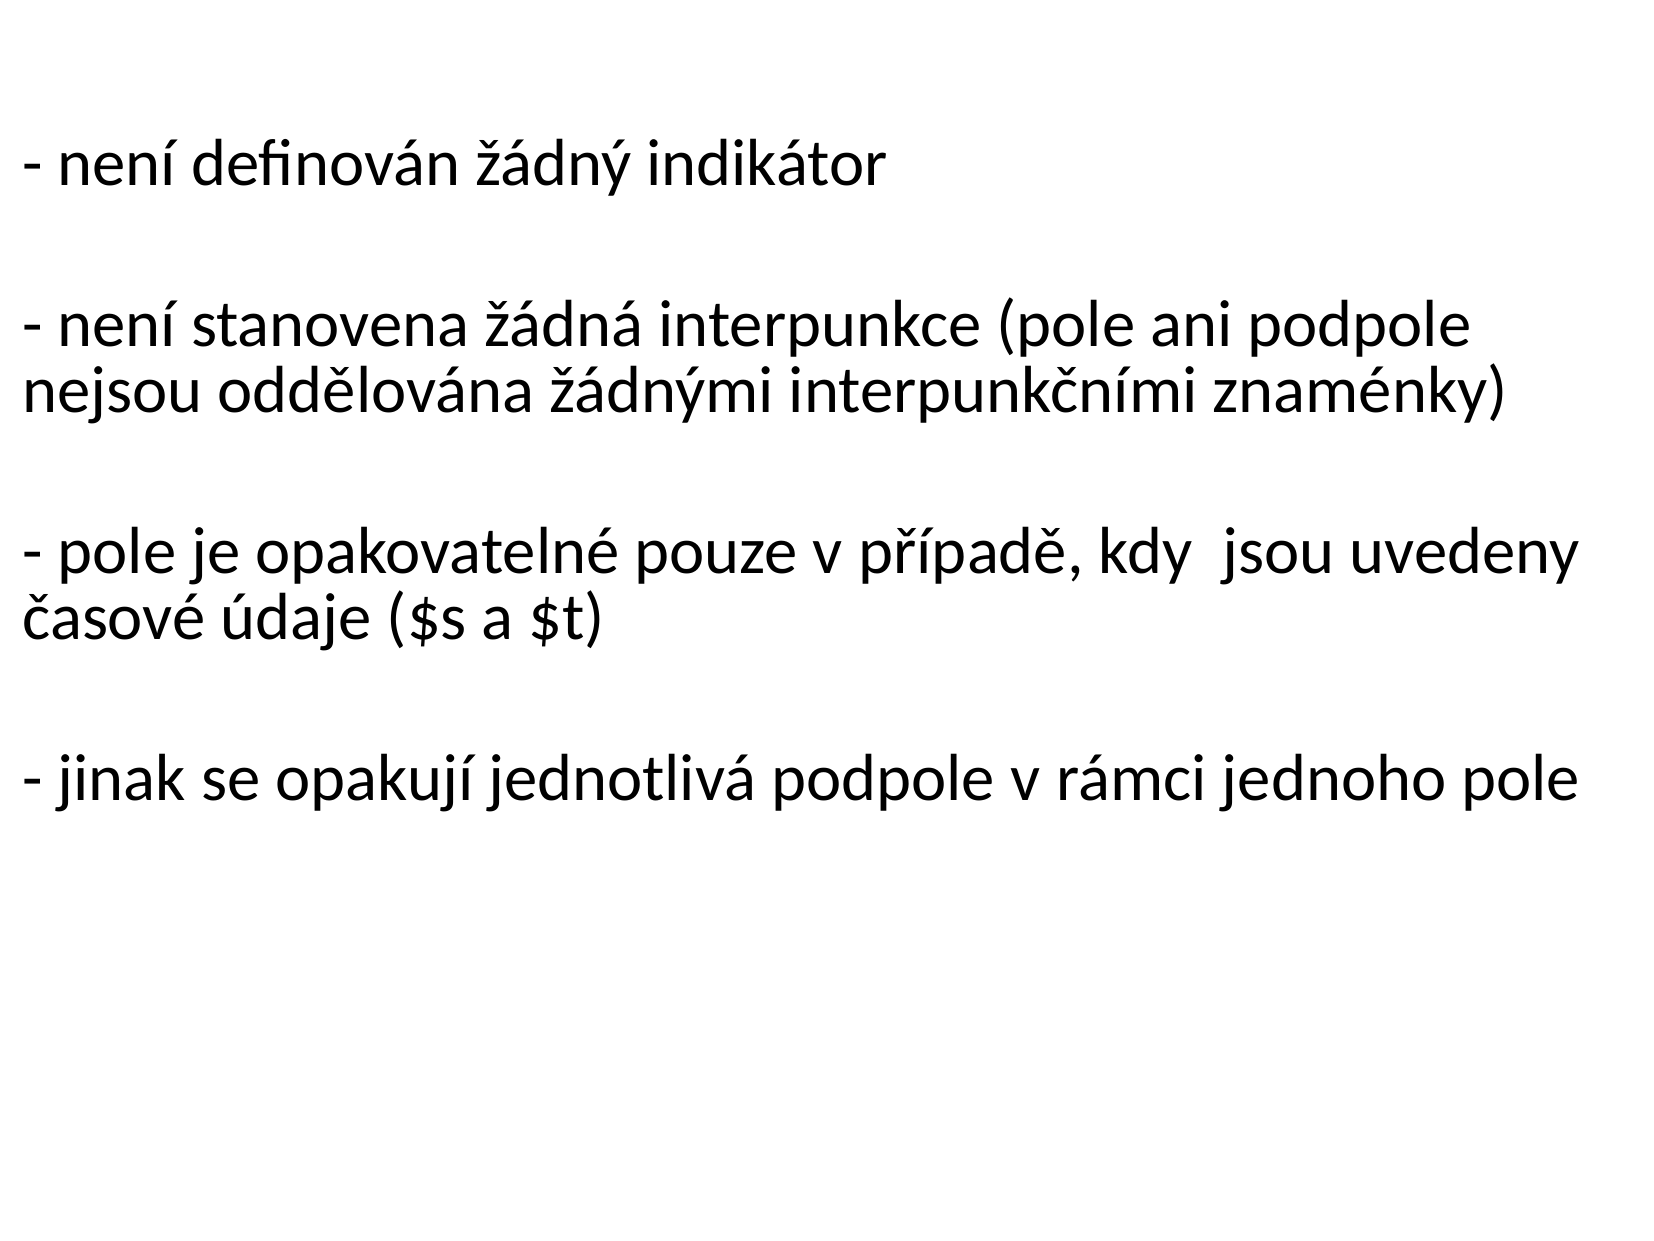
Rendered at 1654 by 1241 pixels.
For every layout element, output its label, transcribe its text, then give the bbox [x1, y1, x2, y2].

text_box - není definován žádný indikátor - není stanovena žádná interpunkce (pole ani podpole nejsou oddělována žádnými interpunkčními znaménky) - pole je opakovatelné pouze v případě, kdy jsou uvedeny časové údaje ($s a $t) - jinak se opakují jednotlivá podpole v rámci jednoho pole [7, 128, 1654, 981]
